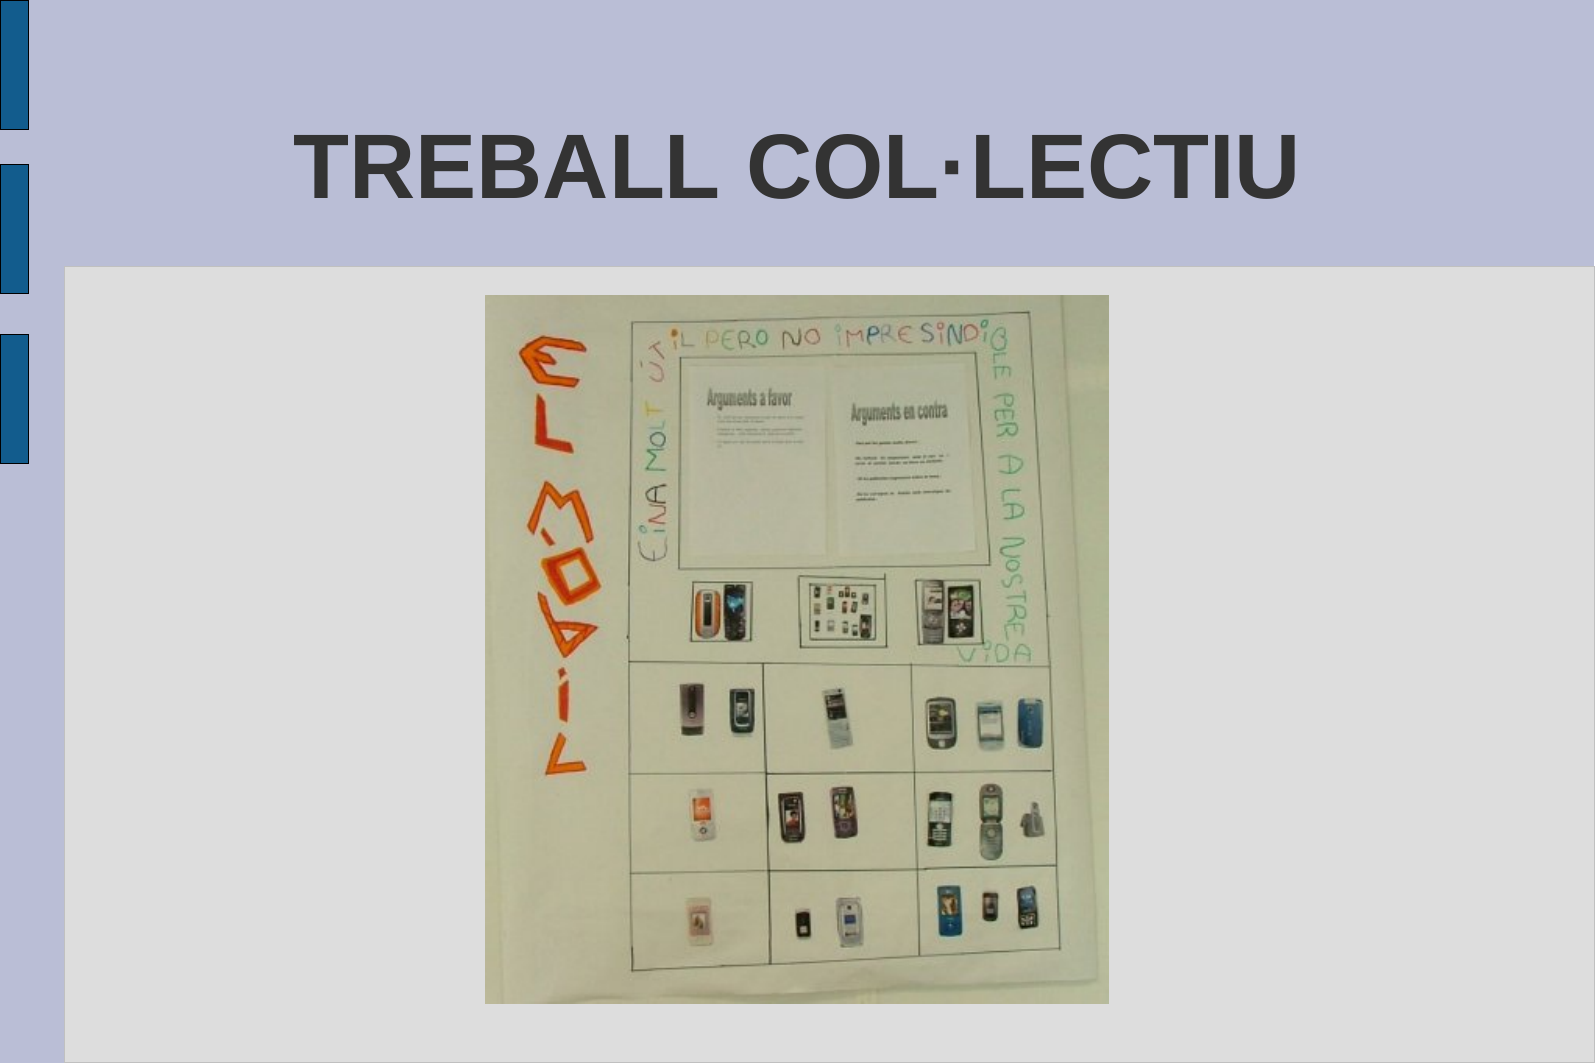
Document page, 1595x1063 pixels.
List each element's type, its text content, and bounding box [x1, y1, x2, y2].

picture [485, 295, 1109, 1004]
title TREBALL COL·LECTIU [117, 78, 1479, 256]
